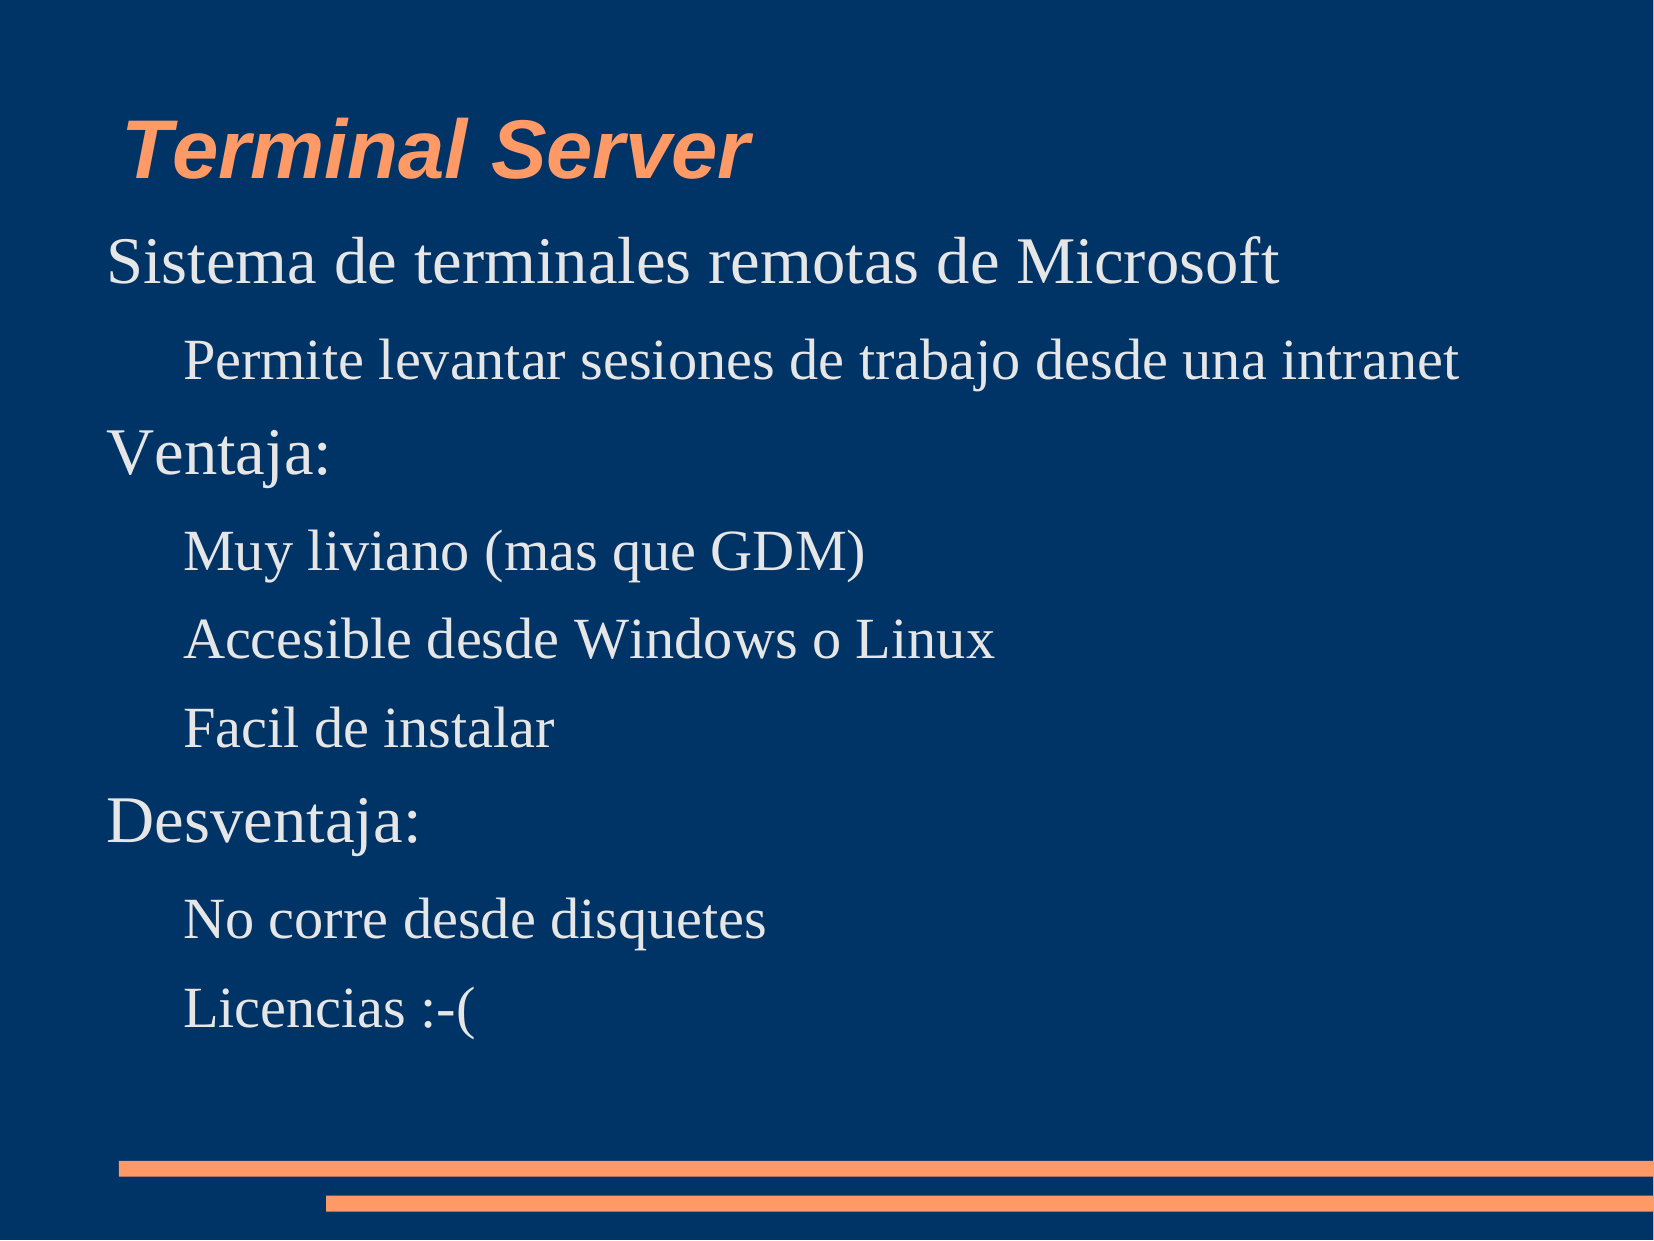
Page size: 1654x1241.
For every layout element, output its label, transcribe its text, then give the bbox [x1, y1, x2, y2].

title Terminal Server [121, 46, 1534, 223]
list Sistema de terminales remotas de Microsoft Permite levantar sesiones de trabajo desde una intranet Ventaja: Muy liviano (mas que GDM) Accesible desde Windows o Linux Facil de instalar Desventaja: No corre desde disquetes Licencias :-( [88, 223, 1595, 1123]
